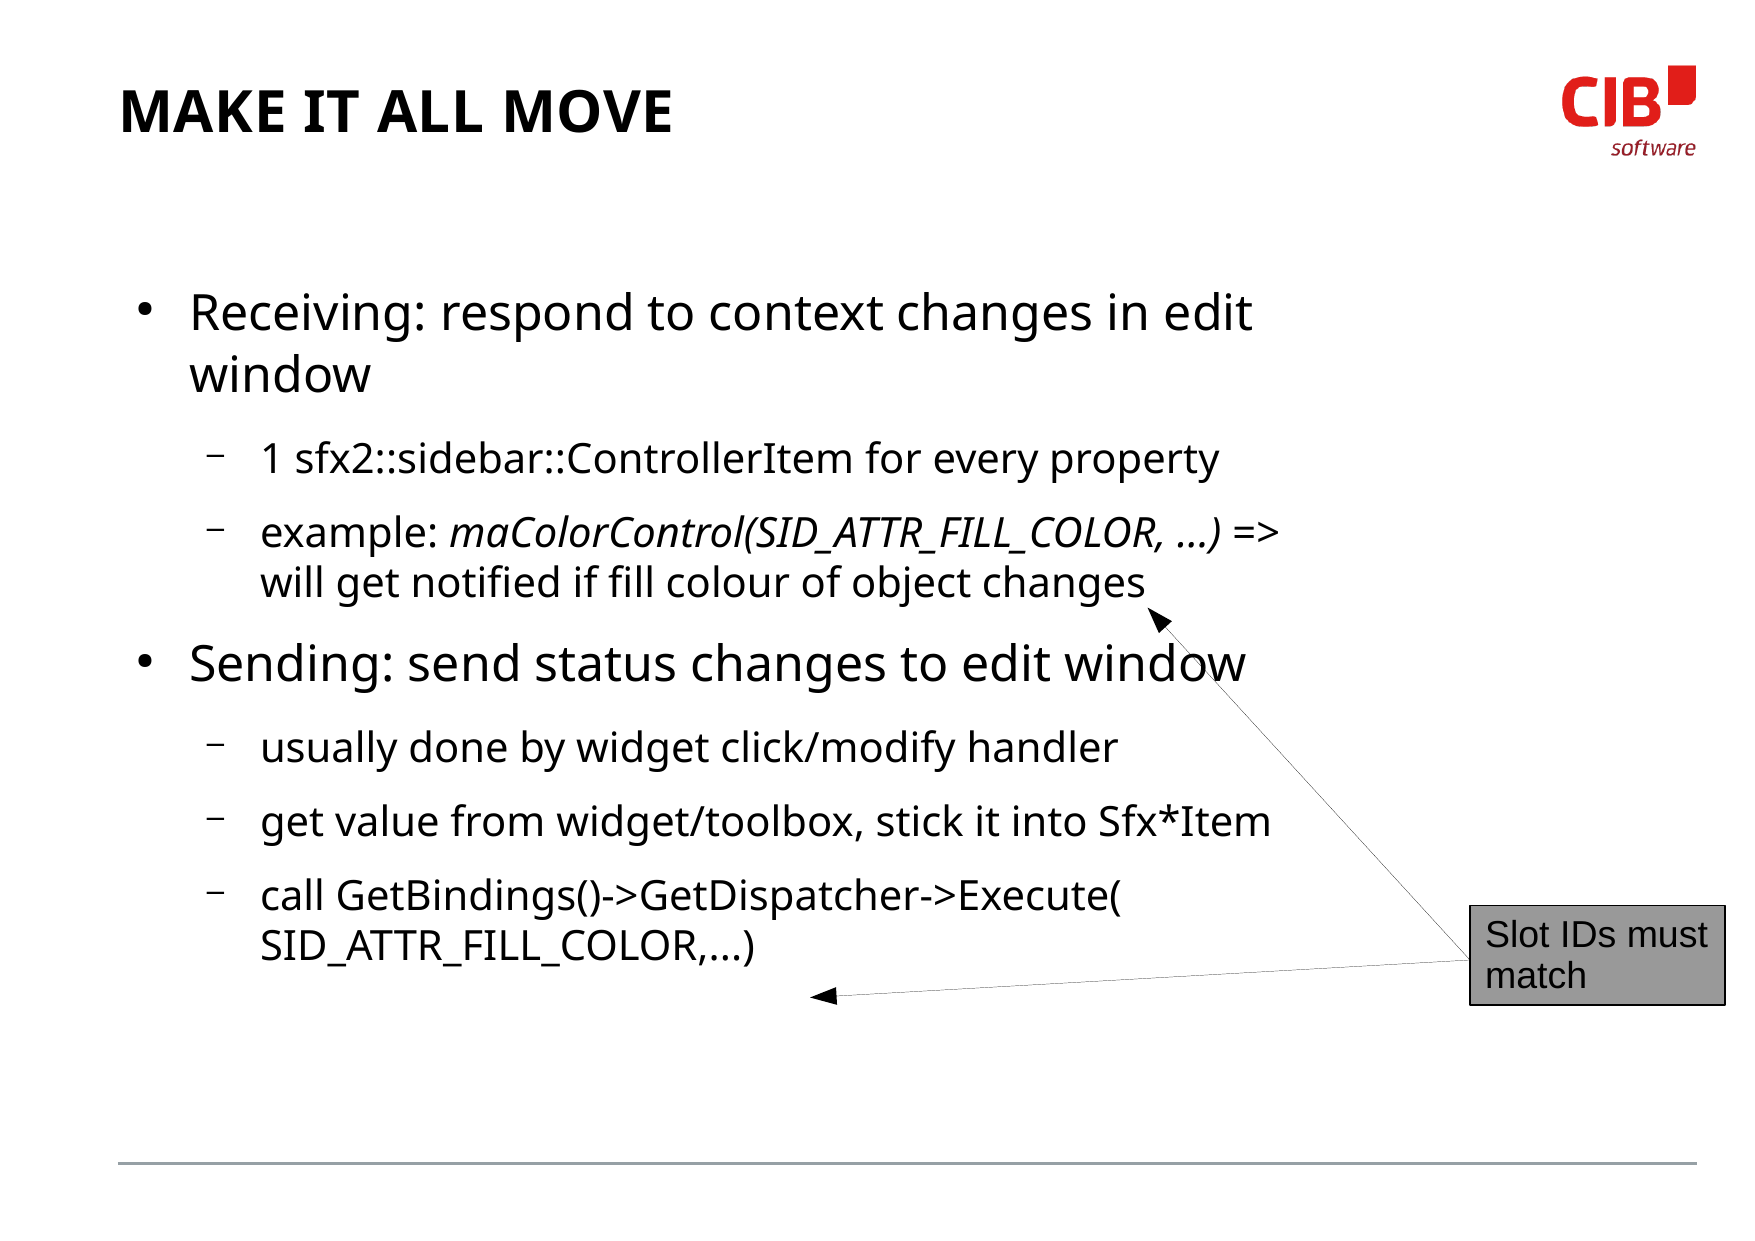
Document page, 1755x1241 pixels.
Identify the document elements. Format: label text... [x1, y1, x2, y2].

text_box Slot IDs must match [1470, 905, 1726, 1006]
list Receiving: respond to context changes in edit window 1 sfx2::sidebar::ControllerItem for every property example: maColorControl(SID_ATTR_FILL_COLOR, ...) => will get notified if fill colour of object changes Sending: send status changes to edit window usually done by widget click/modify handler get value from widget/toolbox, stick it into Sfx*Item call GetBindings()->GetDispatcher->Execute( SID_ATTR_FILL_COLOR,...) [118, 277, 1359, 1118]
picture [1561, 64, 1696, 156]
title Make it All movel [118, 73, 1388, 251]
